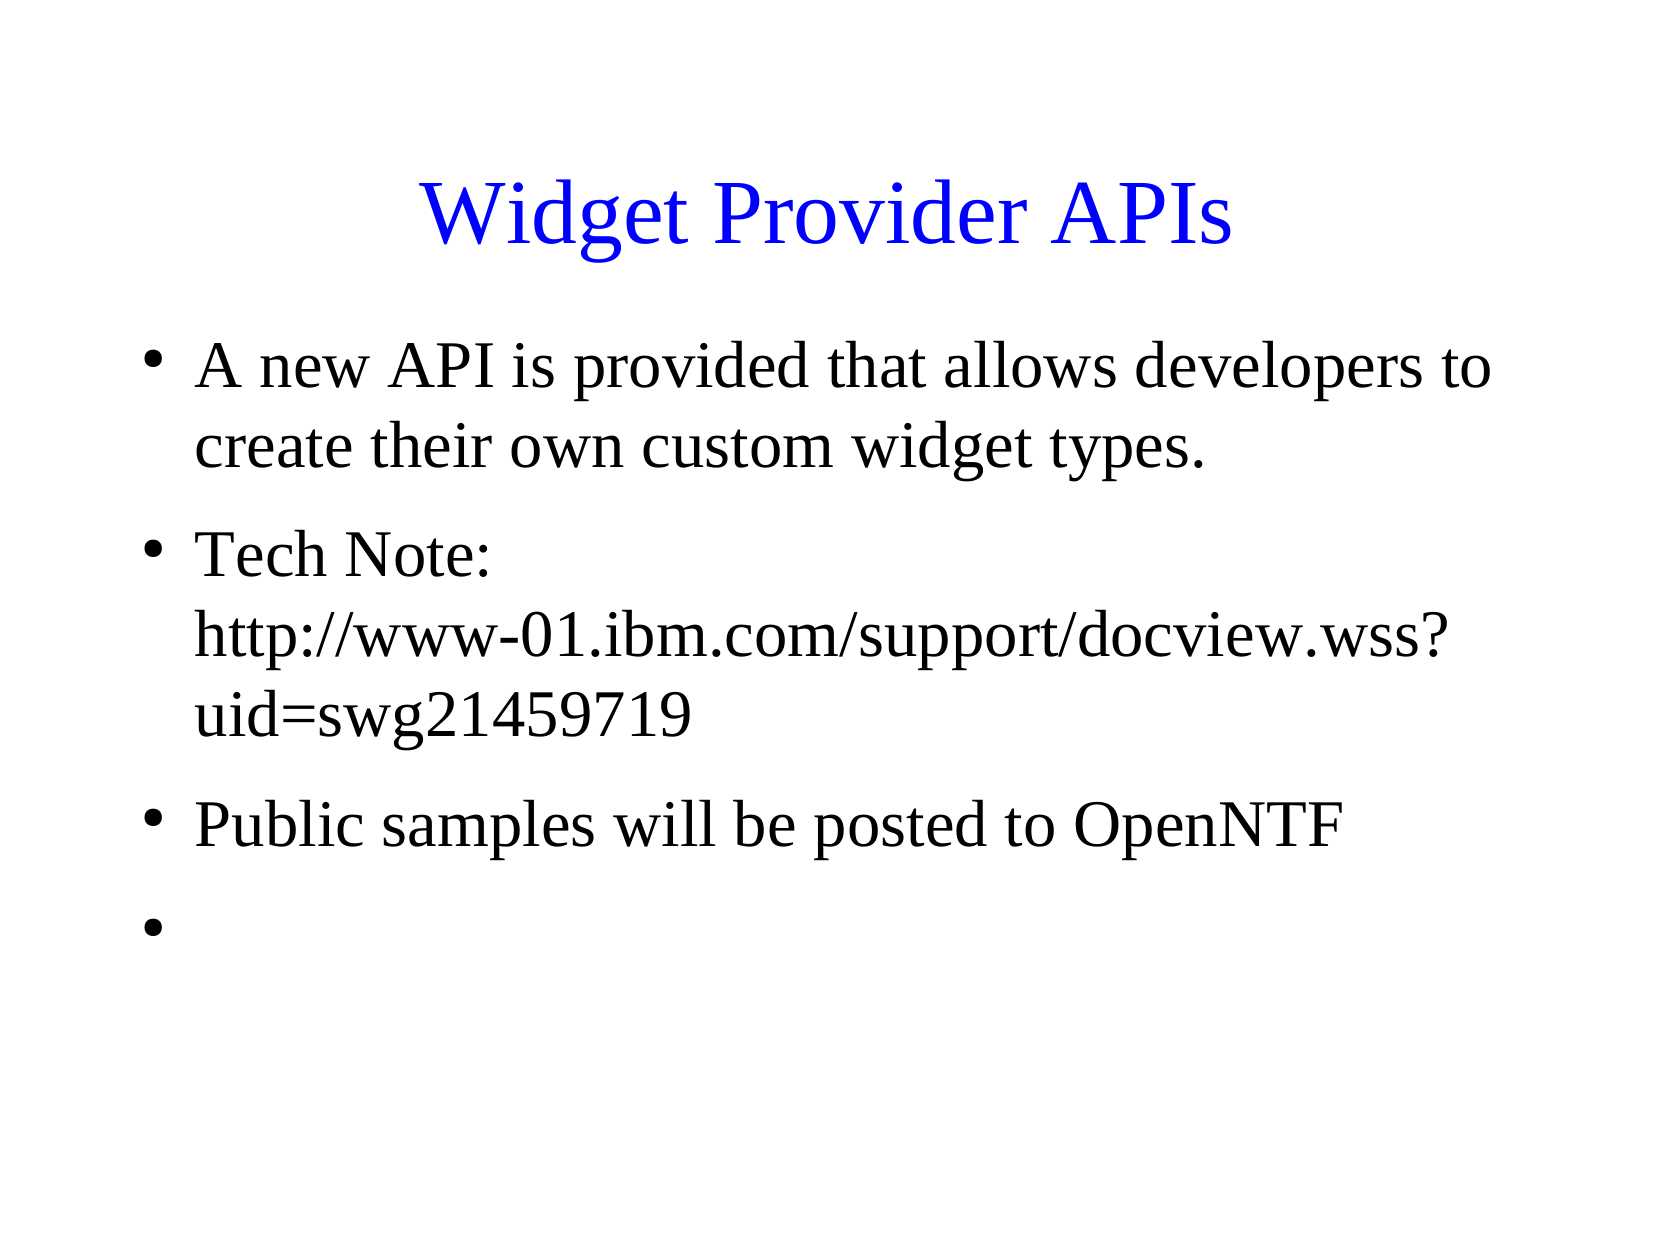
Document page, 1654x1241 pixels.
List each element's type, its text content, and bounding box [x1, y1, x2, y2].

list A new API is provided that allows developers to create their own custom widget types. Tech Note: http://www-01.ibm.com/support/docview.wss?uid=swg21459719 Public samples will be posted to OpenNTF [123, 320, 1536, 985]
title Widget Provider APIs [121, 102, 1534, 310]
